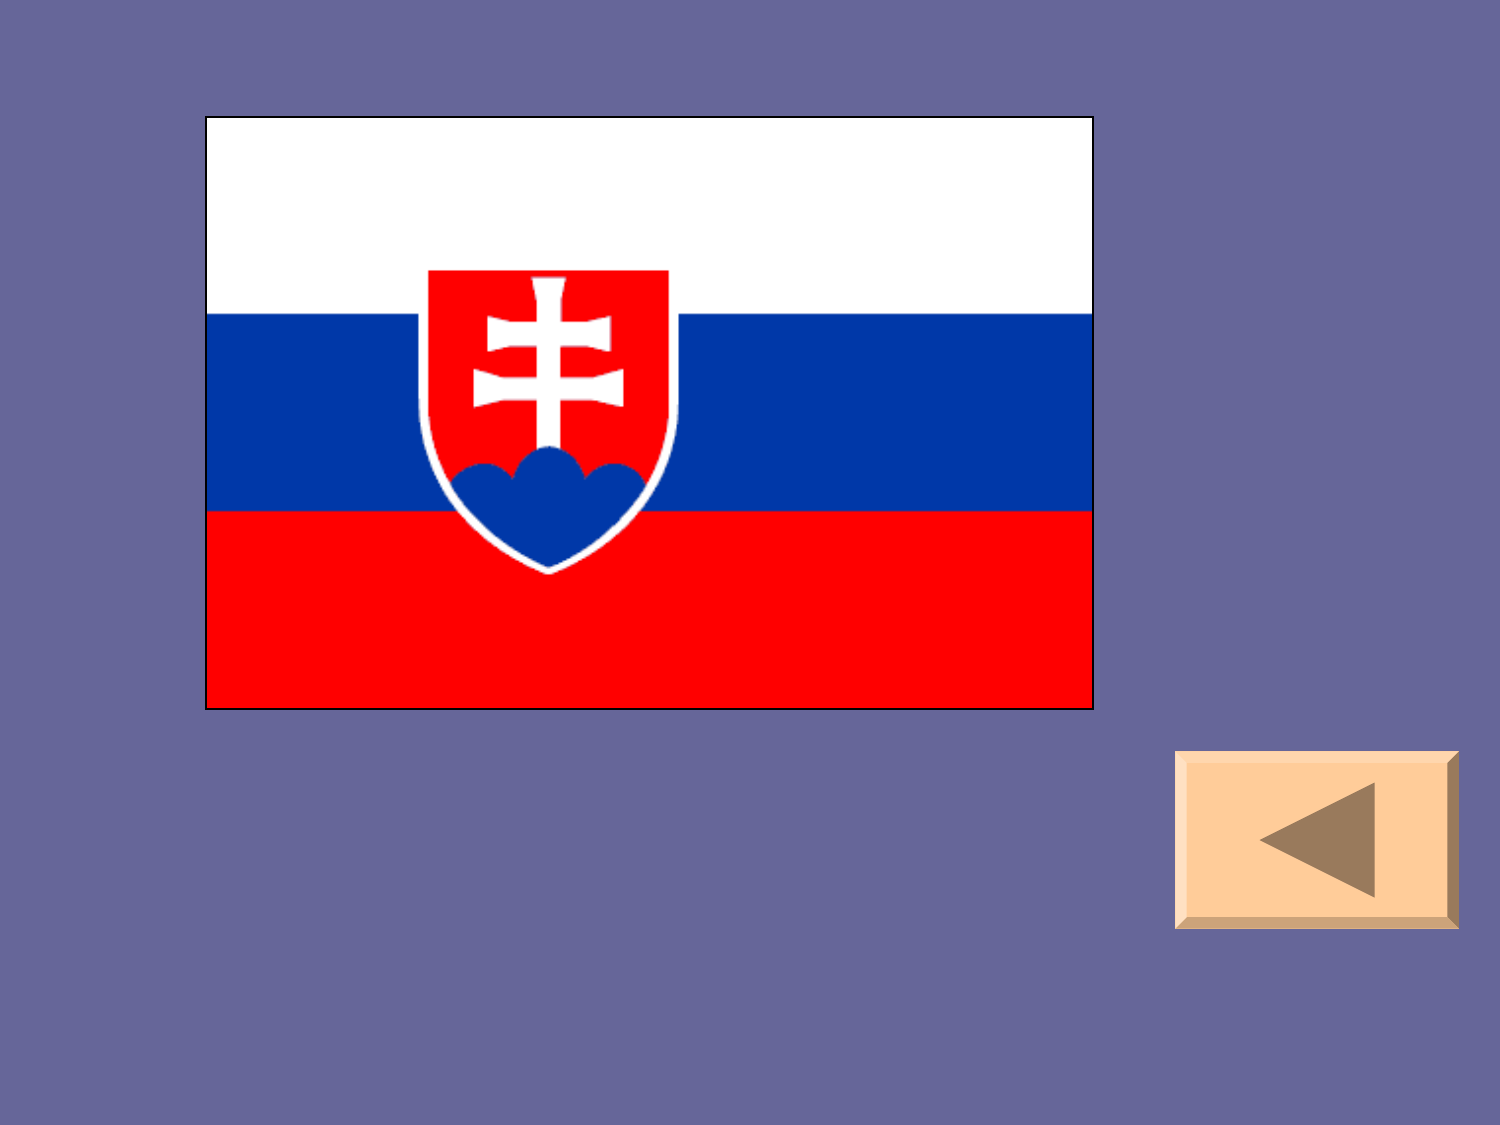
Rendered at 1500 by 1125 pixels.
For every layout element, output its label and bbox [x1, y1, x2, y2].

text_box [1176, 751, 1459, 929]
picture [206, 117, 1093, 709]
